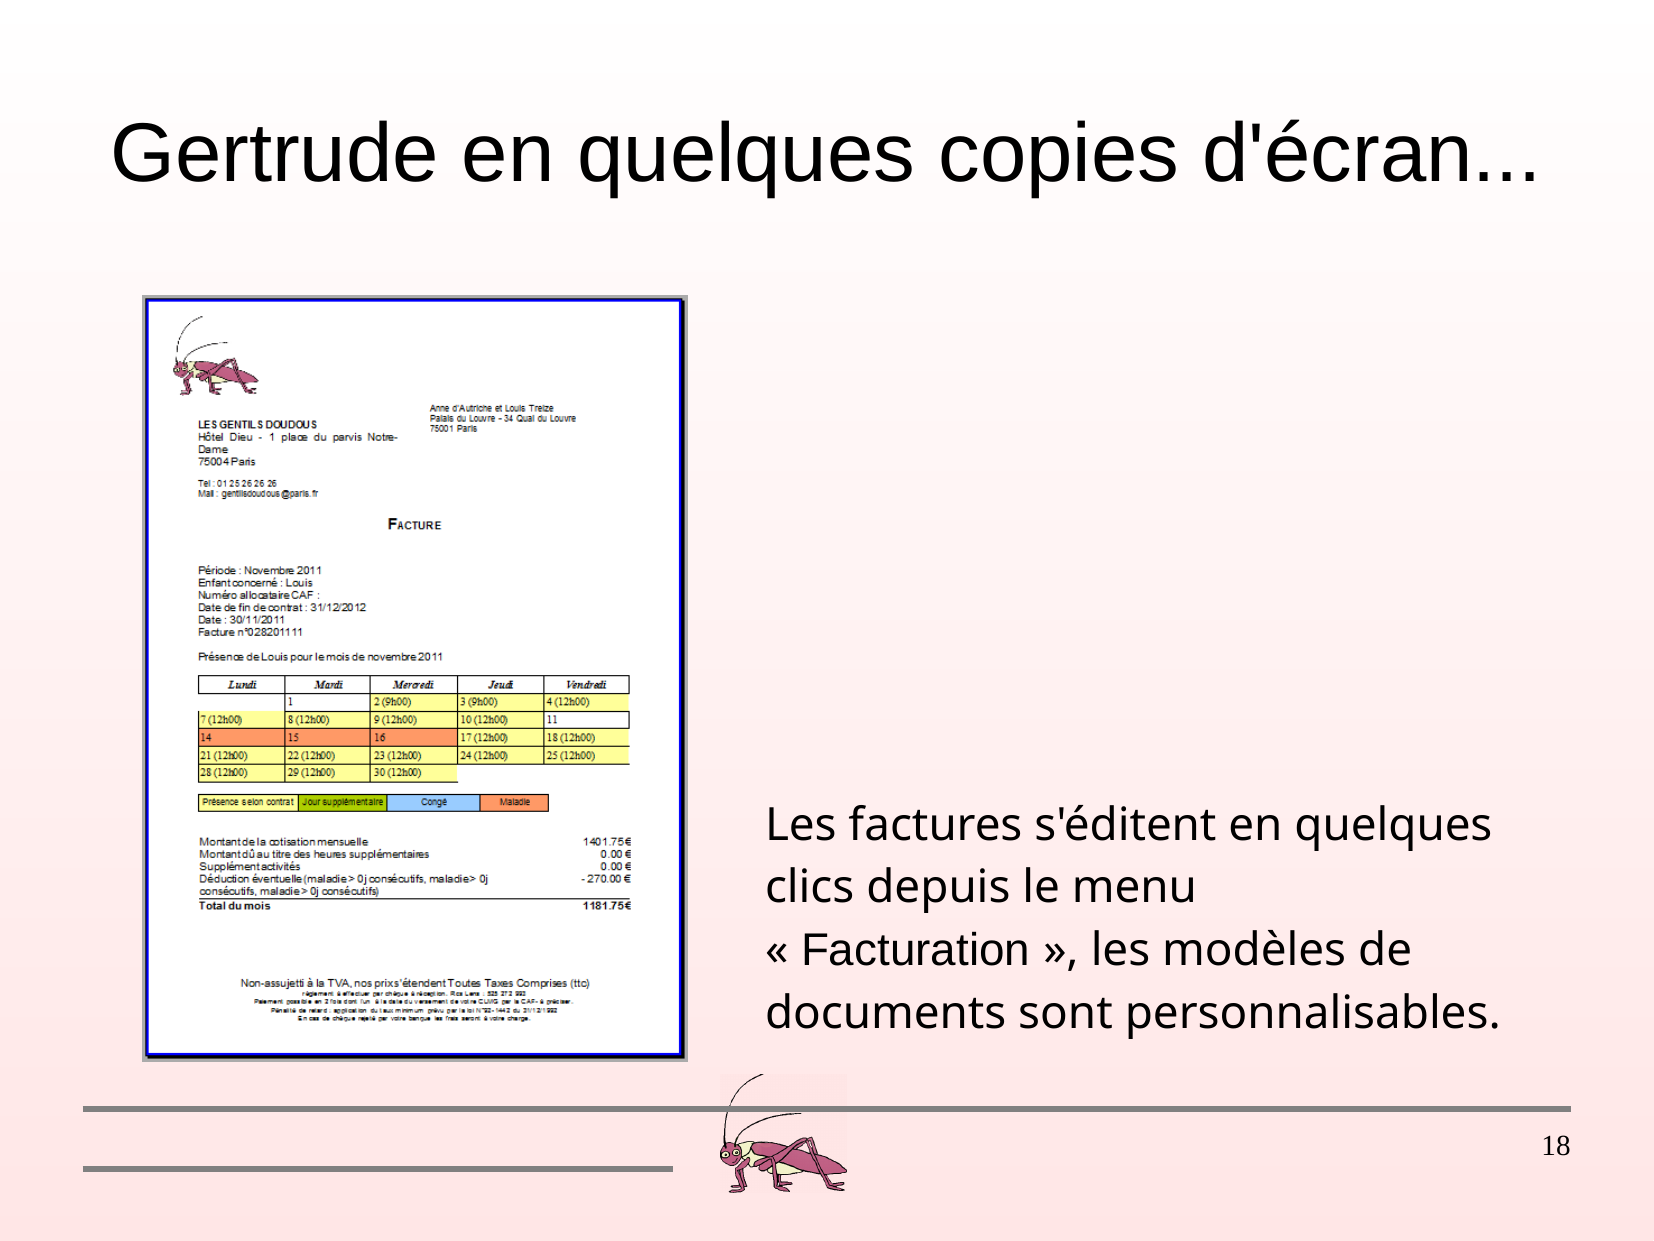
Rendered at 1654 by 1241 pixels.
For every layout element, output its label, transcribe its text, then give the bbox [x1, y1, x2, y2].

picture [720, 1112, 847, 1193]
picture [720, 1074, 847, 1106]
picture [142, 295, 688, 1062]
title Gertrude en quelques copies d'écran... [82, 49, 1571, 257]
subtitle Les factures s'éditent en quelques clics depuis le menu « Facturation », les modèles de documents sont personnalisables. [765, 760, 1521, 1073]
